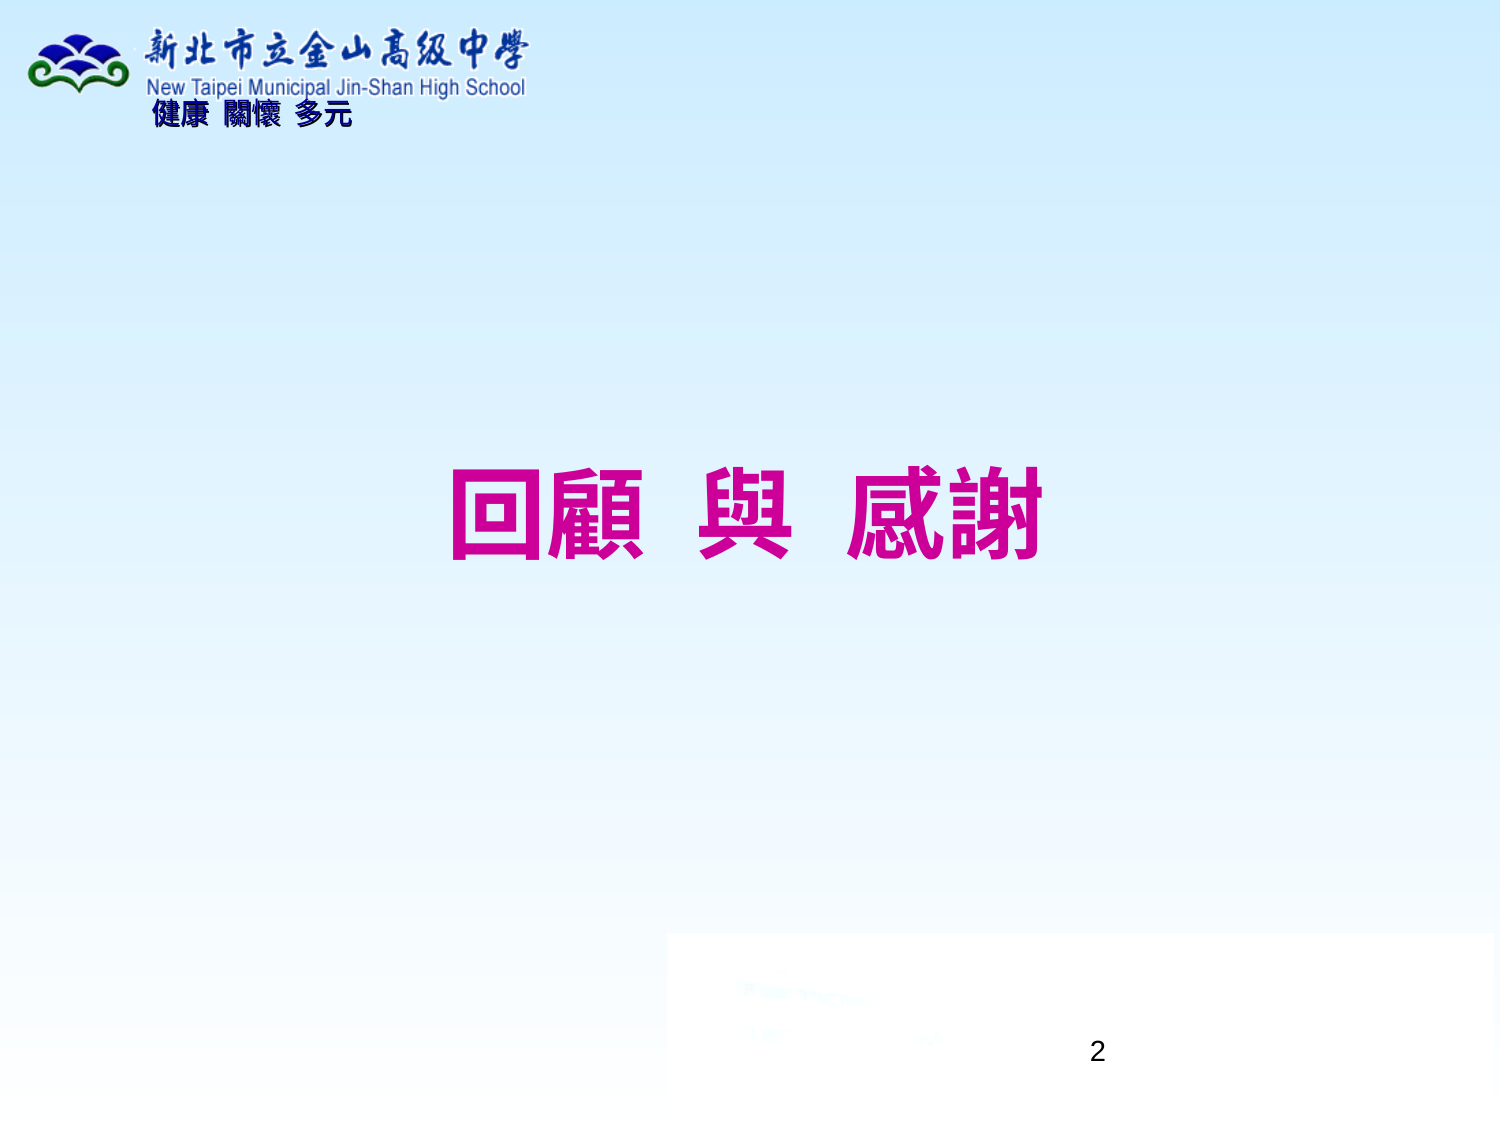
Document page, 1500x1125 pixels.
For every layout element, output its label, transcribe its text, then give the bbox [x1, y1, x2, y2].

list 回顧 與 感謝 [430, 444, 1130, 603]
text_box [1074, 1024, 1426, 1103]
